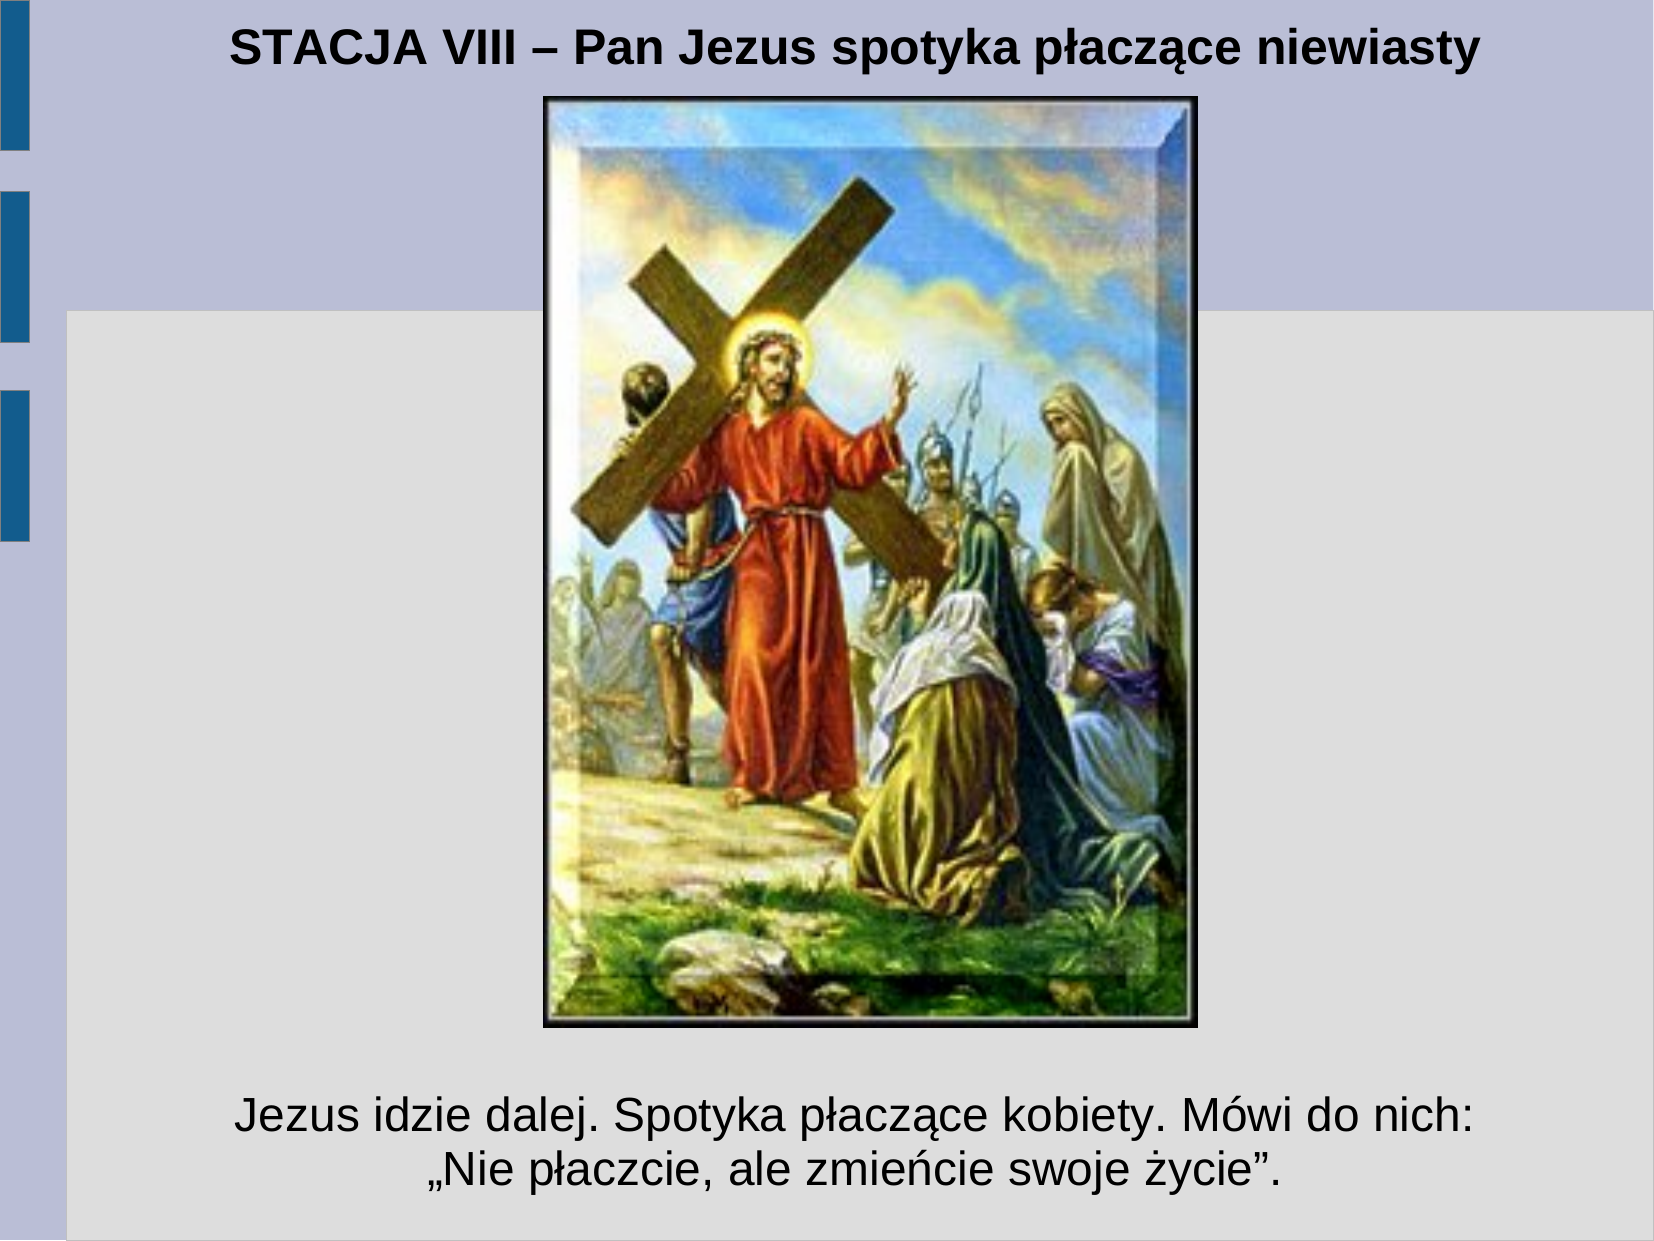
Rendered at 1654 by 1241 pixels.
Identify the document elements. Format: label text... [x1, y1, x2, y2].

picture [543, 96, 1198, 1028]
list STACJA VIII – Pan Jezus spotyka płaczące niewiasty Jezus idzie dalej. Spotyka płaczące kobiety. Mówi do nich: „Nie płaczcie, ale zmieńcie swoje życie”. [118, 18, 1523, 1241]
